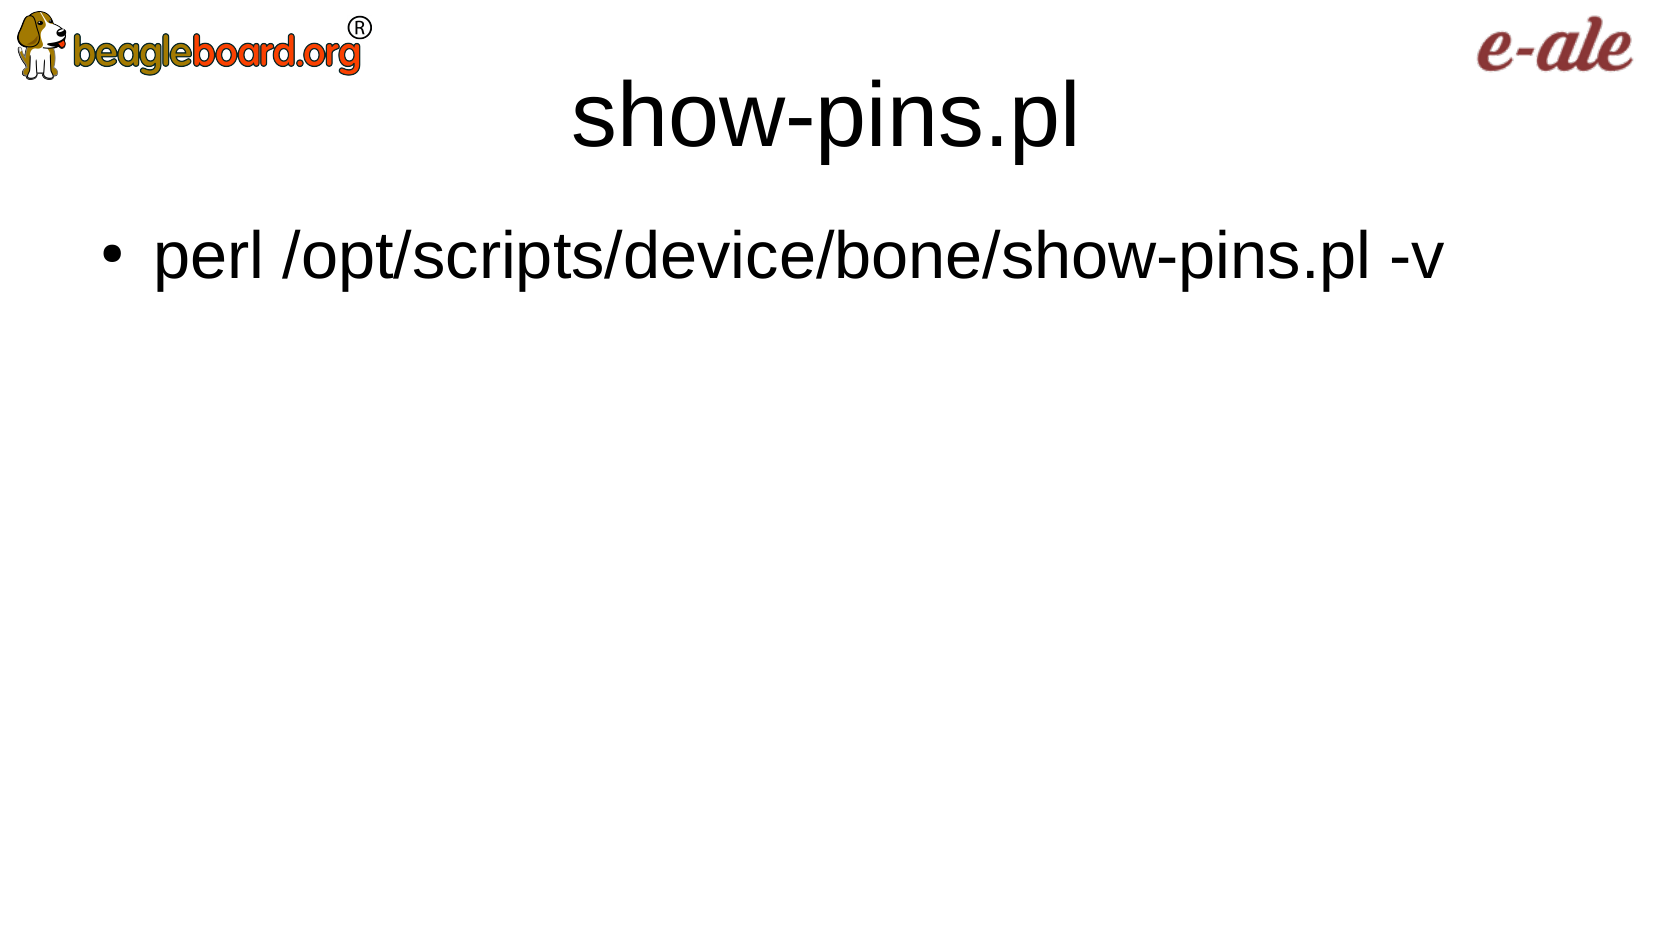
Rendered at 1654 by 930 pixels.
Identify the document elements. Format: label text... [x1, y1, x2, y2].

picture [17, 11, 372, 80]
title show-pins.pl [82, 37, 1571, 193]
list perl /opt/scripts/device/bone/show-pins.pl -v [82, 217, 1571, 757]
picture [1475, 14, 1636, 74]
